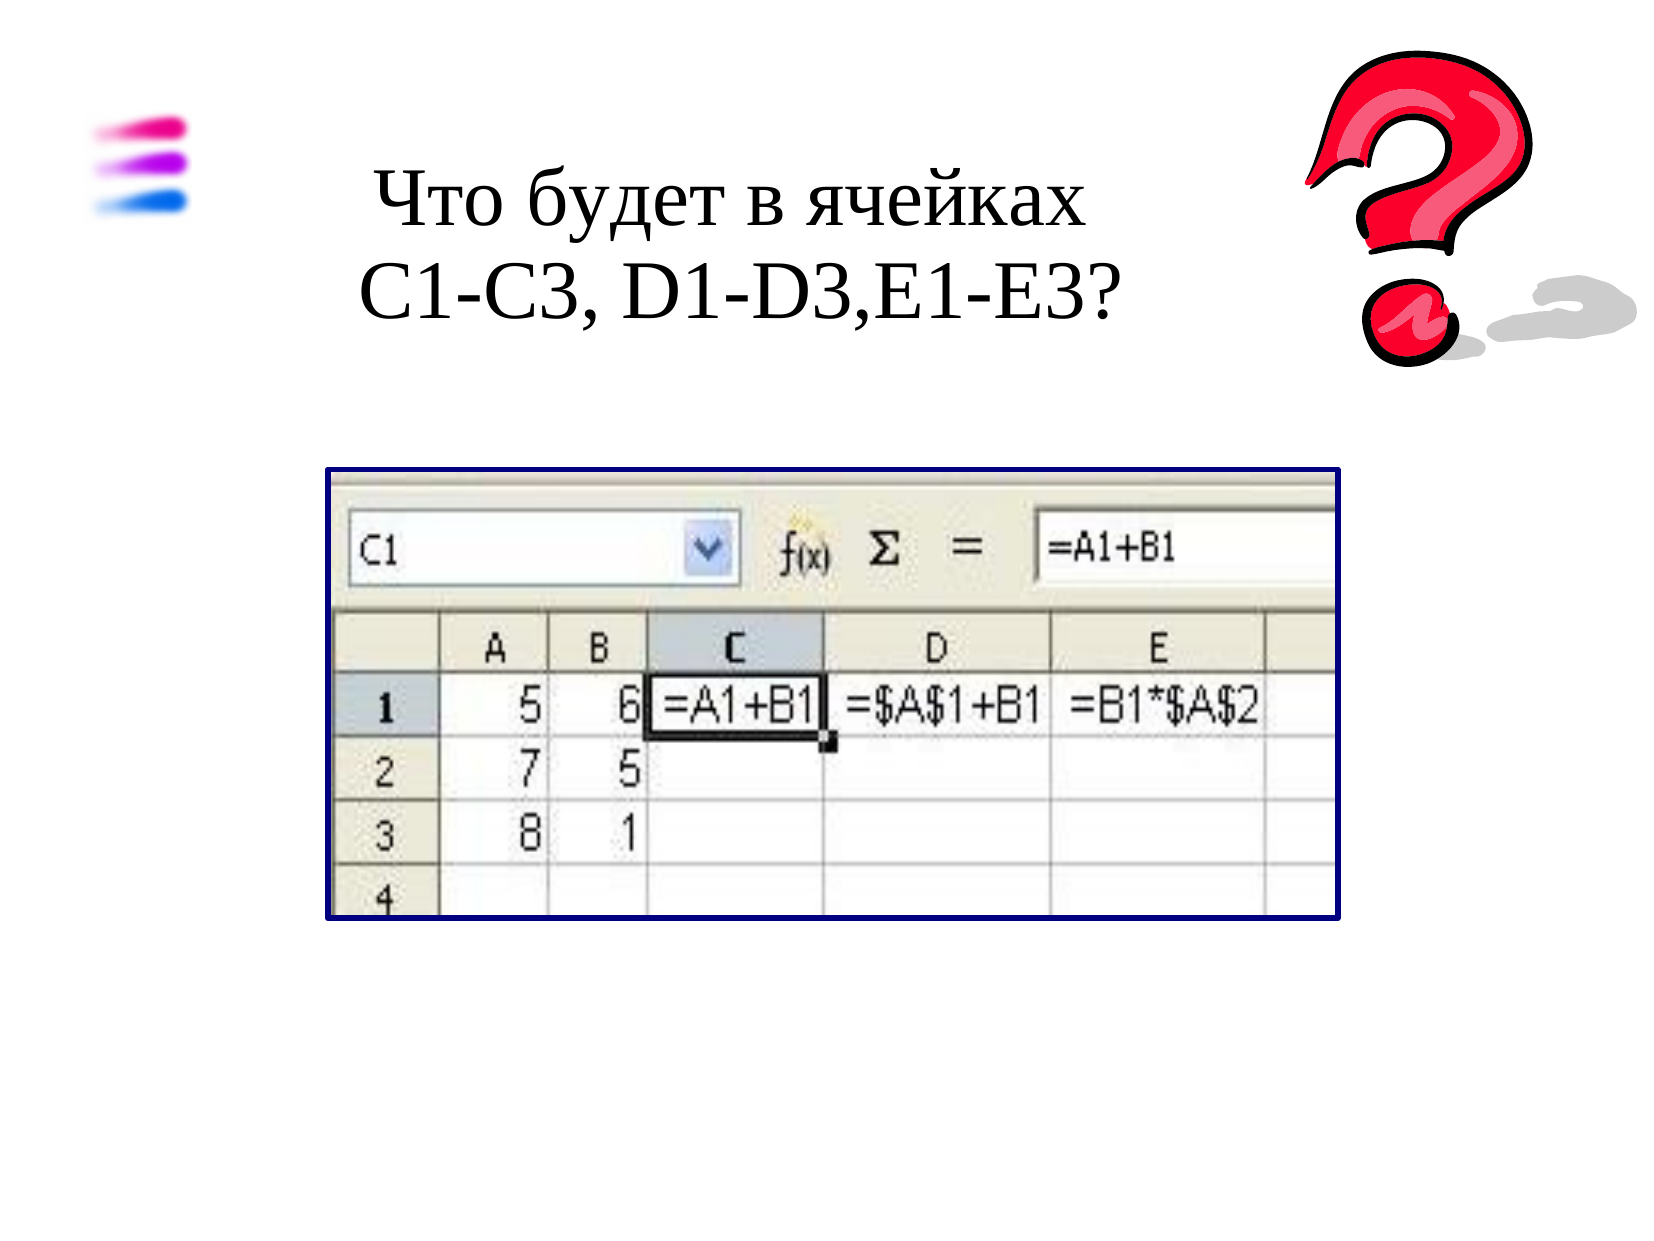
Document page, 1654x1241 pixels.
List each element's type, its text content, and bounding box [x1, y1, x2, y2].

picture [83, 110, 182, 224]
picture [1287, 33, 1654, 384]
picture [330, 472, 1335, 916]
subtitle Что будет в ячейках С1-С3, D1-D3,E1-E3? [182, 44, 1300, 443]
